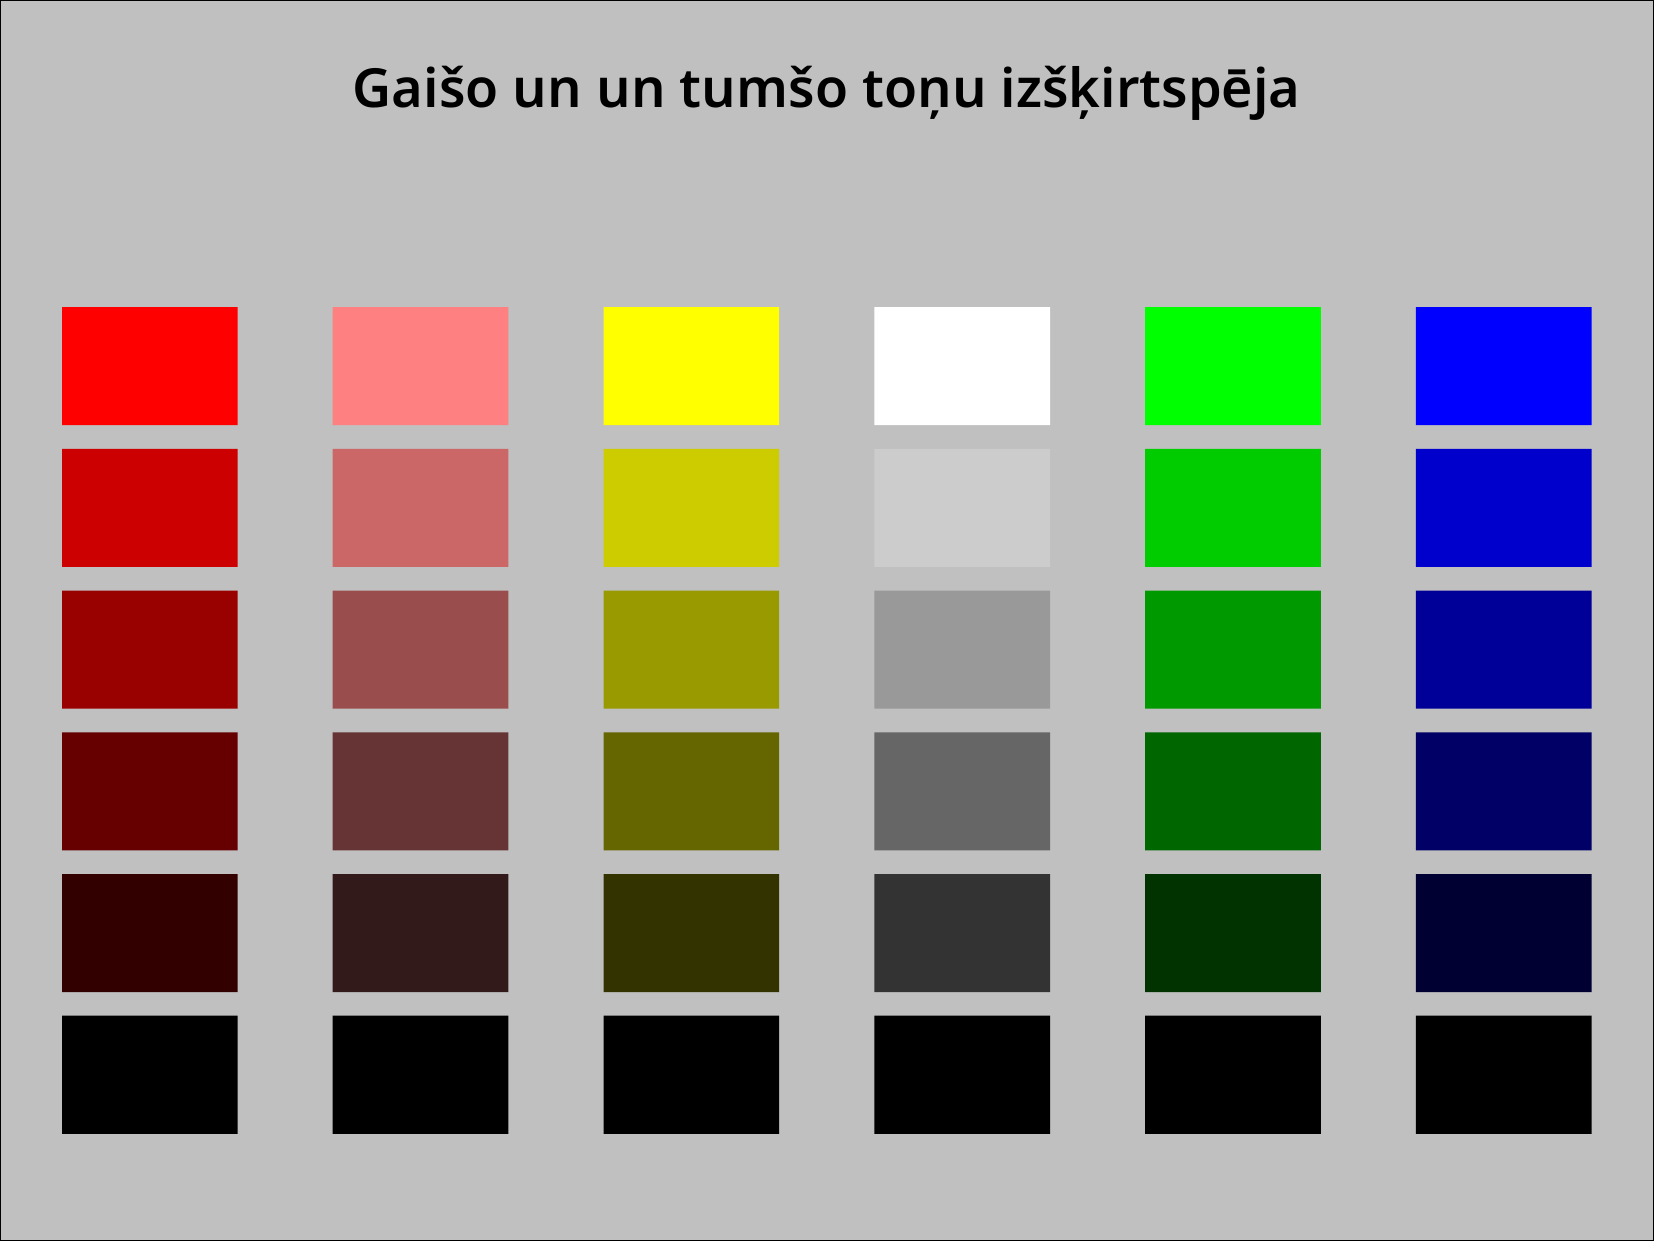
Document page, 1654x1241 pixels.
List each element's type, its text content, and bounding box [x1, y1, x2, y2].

title Gaišo un un tumšo toņu izšķirtspēja [29, 49, 1625, 296]
text_box [0, 0, 1654, 1241]
